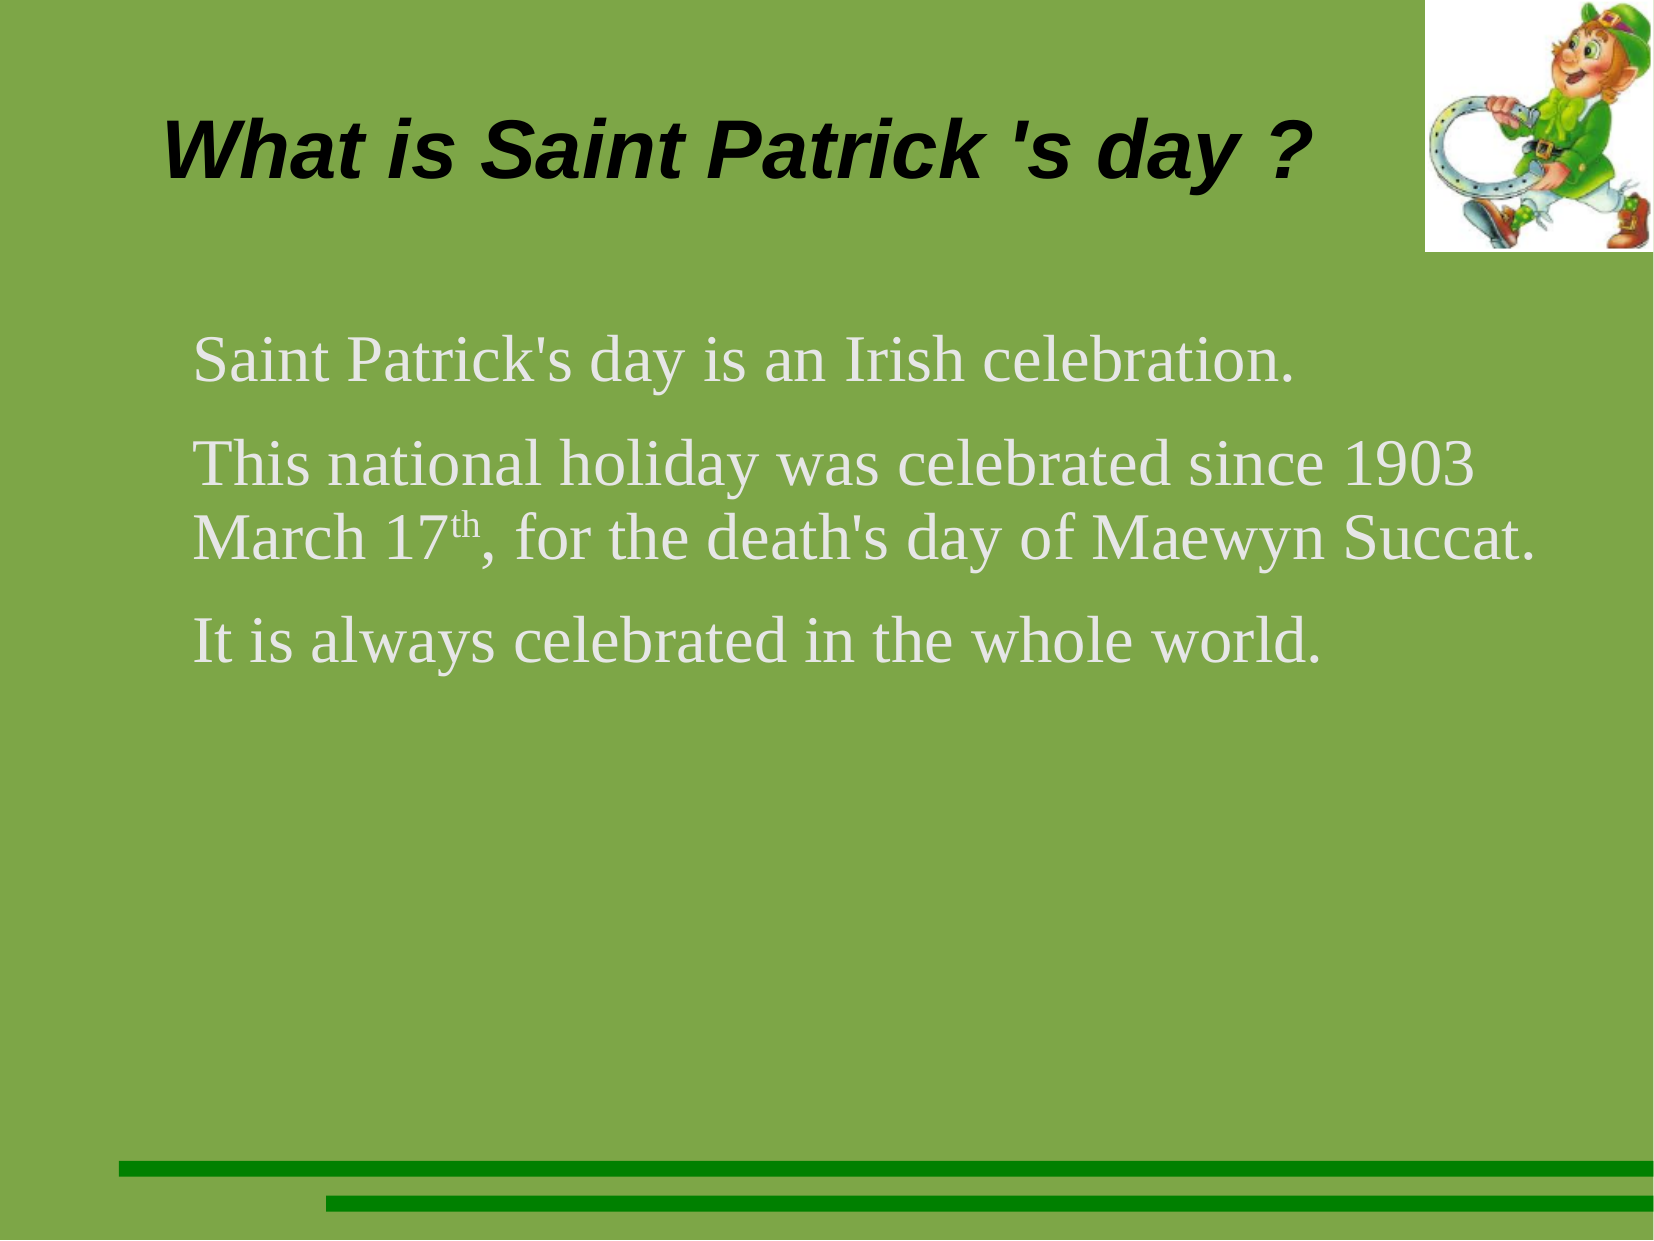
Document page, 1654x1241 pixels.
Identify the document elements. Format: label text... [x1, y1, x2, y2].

title What is Saint Patrick 's day ? [121, 46, 1534, 254]
picture [1425, 0, 1654, 252]
list Saint Patrick's day is an Irish celebration. This national holiday was celebrated since 1903 March 17th, for the death's day of Maewyn Succat. It is always celebrated in the whole world. [121, 322, 1561, 1132]
